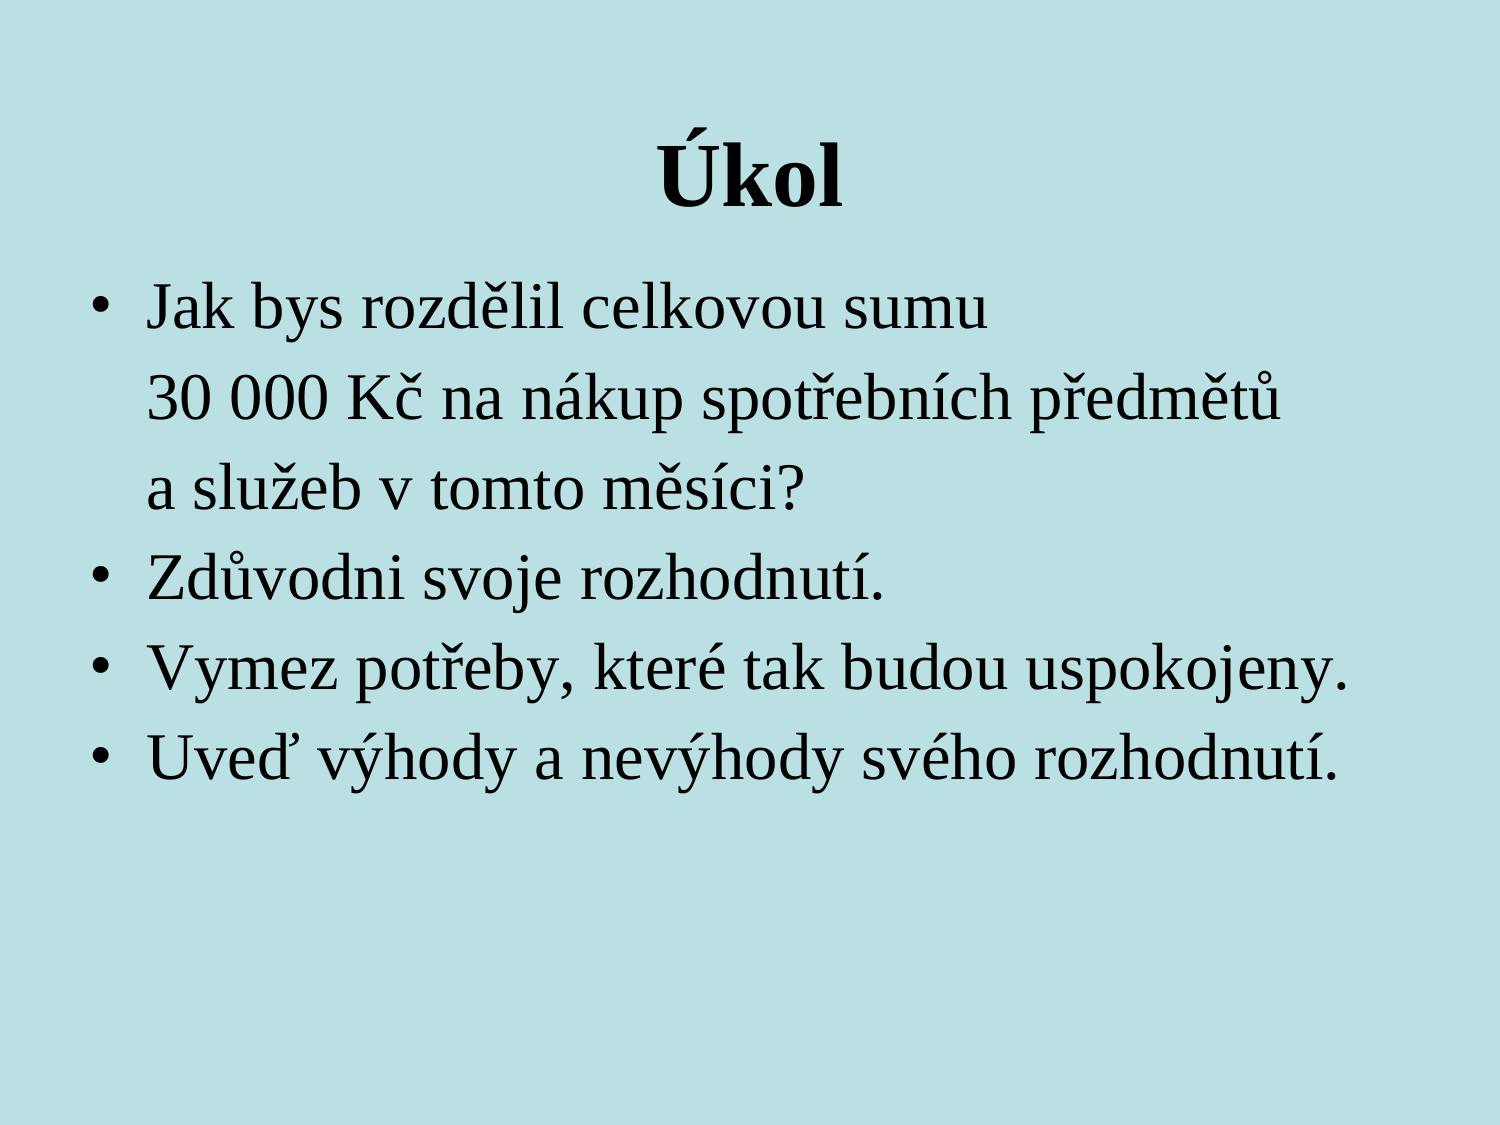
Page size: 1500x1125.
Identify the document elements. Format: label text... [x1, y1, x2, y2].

title Úkol [75, 44, 1426, 233]
list Jak bys rozdělil celkovou sumu 30 000 Kč na nákup spotřebních předmětů a služeb v tomto měsíci? Zdůvodni svoje rozhodnutí. Vymez potřeby, které tak budou uspokojeny. Uveď výhody a nevýhody svého rozhodnutí. [75, 262, 1426, 1006]
